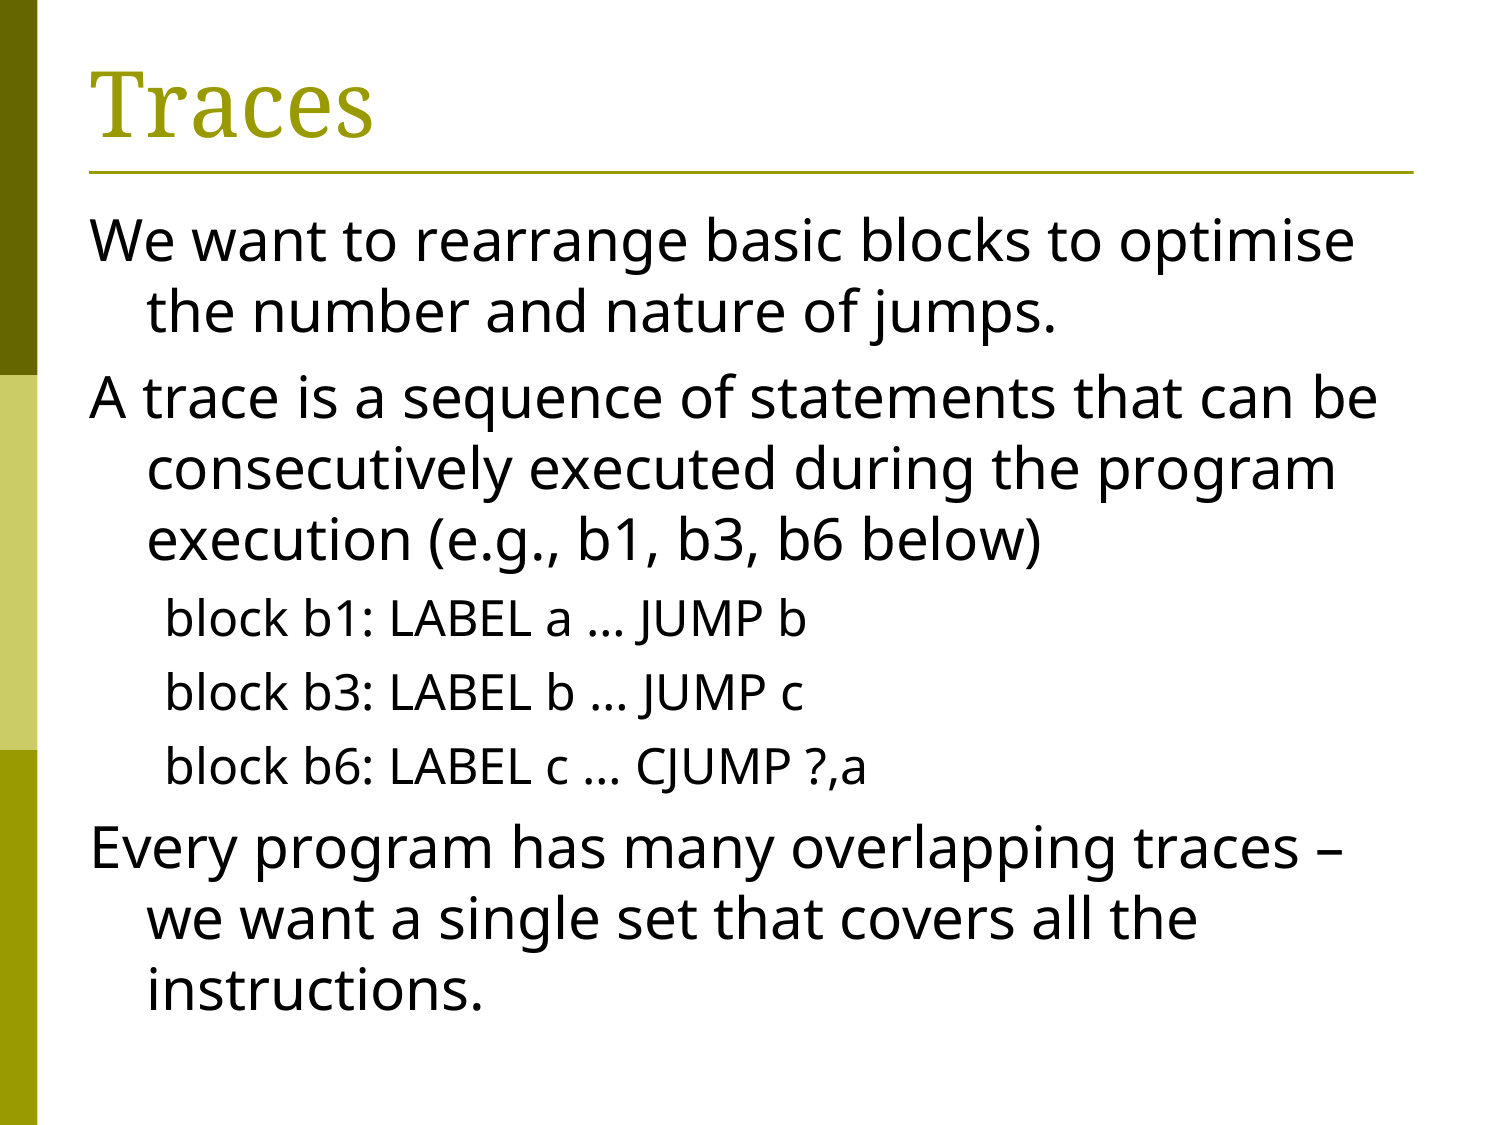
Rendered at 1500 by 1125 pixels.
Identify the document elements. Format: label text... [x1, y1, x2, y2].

list We want to rearrange basic blocks to optimise the number and nature of jumps. A trace is a sequence of statements that can be consecutively executed during the program execution (e.g., b1, b3, b6 below) block b1: LABEL a … JUMP b block b3: LABEL b … JUMP c block b6: LABEL c … CJUMP ?,a Every program has many overlapping traces – we want a single set that covers all the instructions. [75, 196, 1426, 1006]
title Traces [75, 45, 1426, 173]
